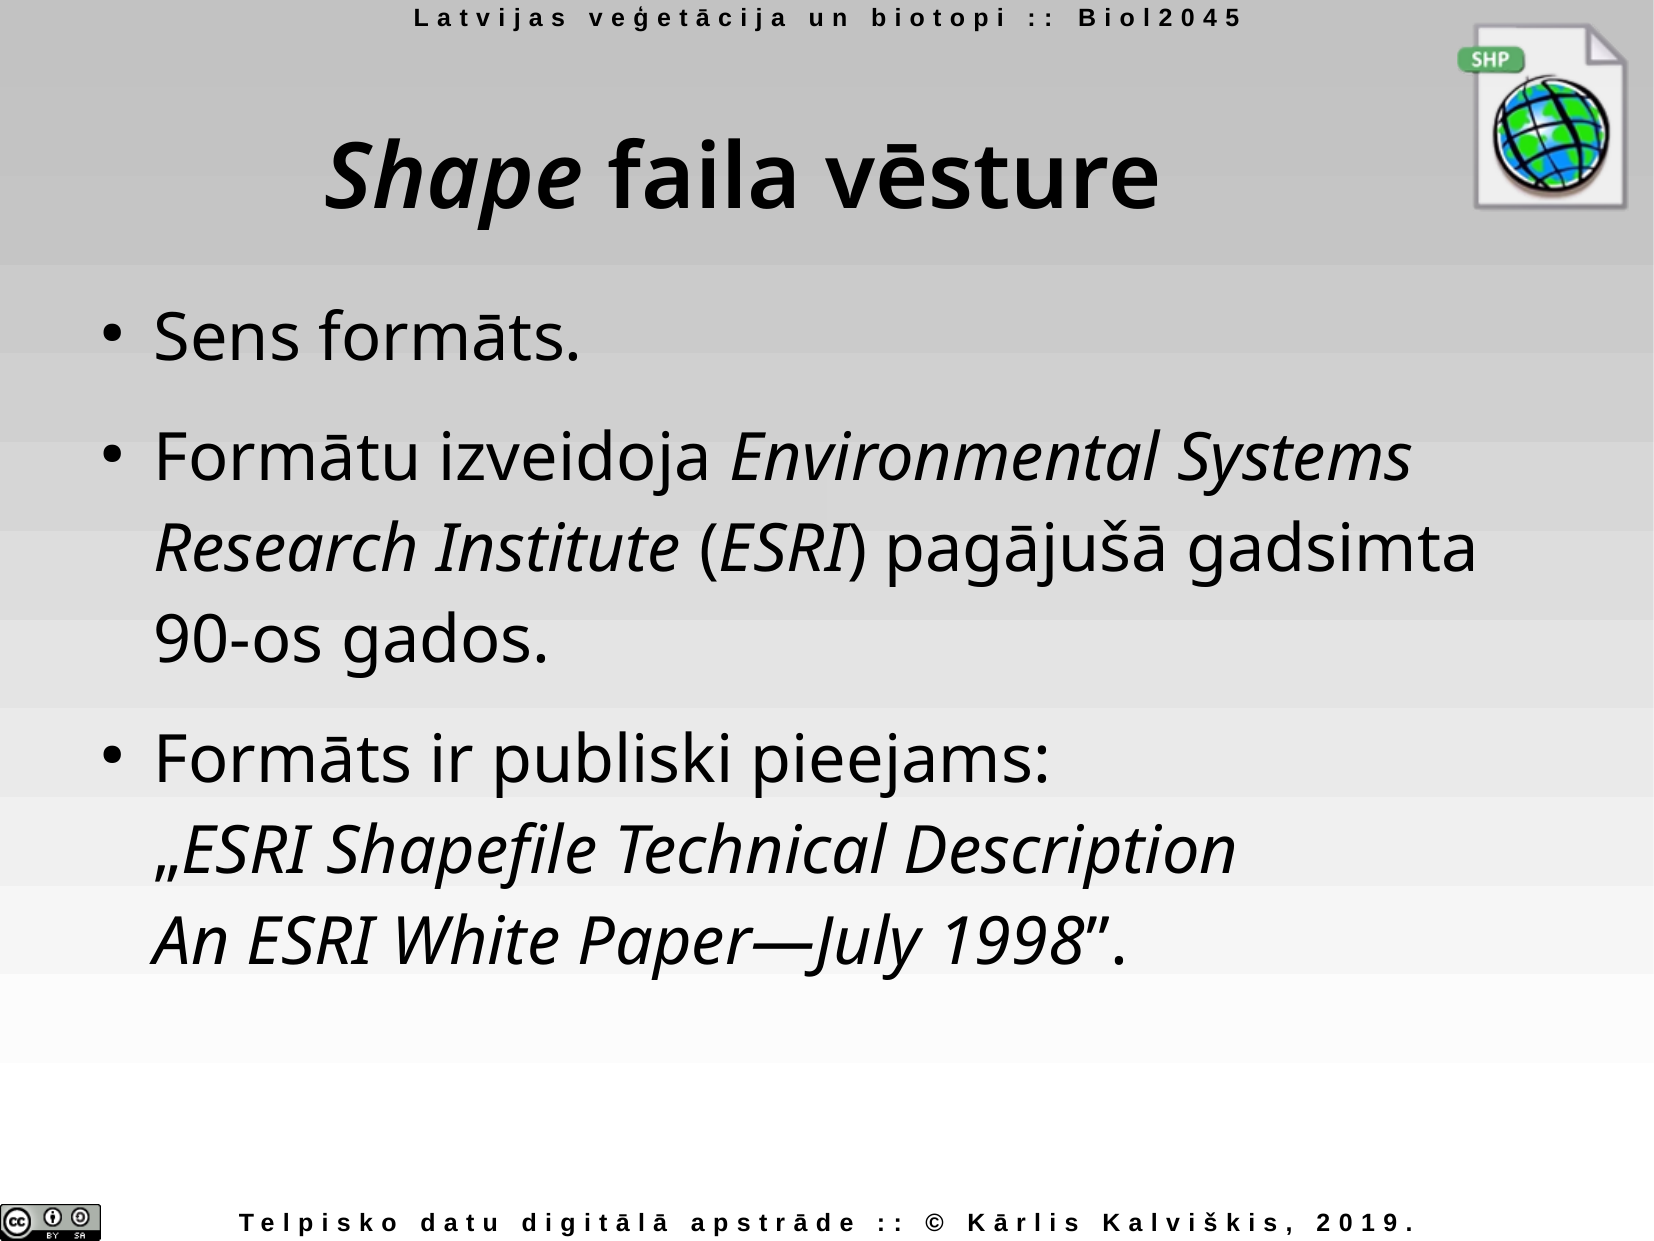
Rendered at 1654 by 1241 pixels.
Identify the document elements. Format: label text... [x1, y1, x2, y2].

picture [0, 0, 1654, 1241]
list Sens formāts. Formātu izveidoja Environmental Systems Research Institute (ESRI) pagājušā gadsimta 90-os gados. Formāts ir publiski pieejams: „ESRI Shapefile Technical Description An ESRI White Paper—July 1998”. [82, 289, 1571, 1113]
title Shape faila vēsture [30, 49, 1458, 296]
